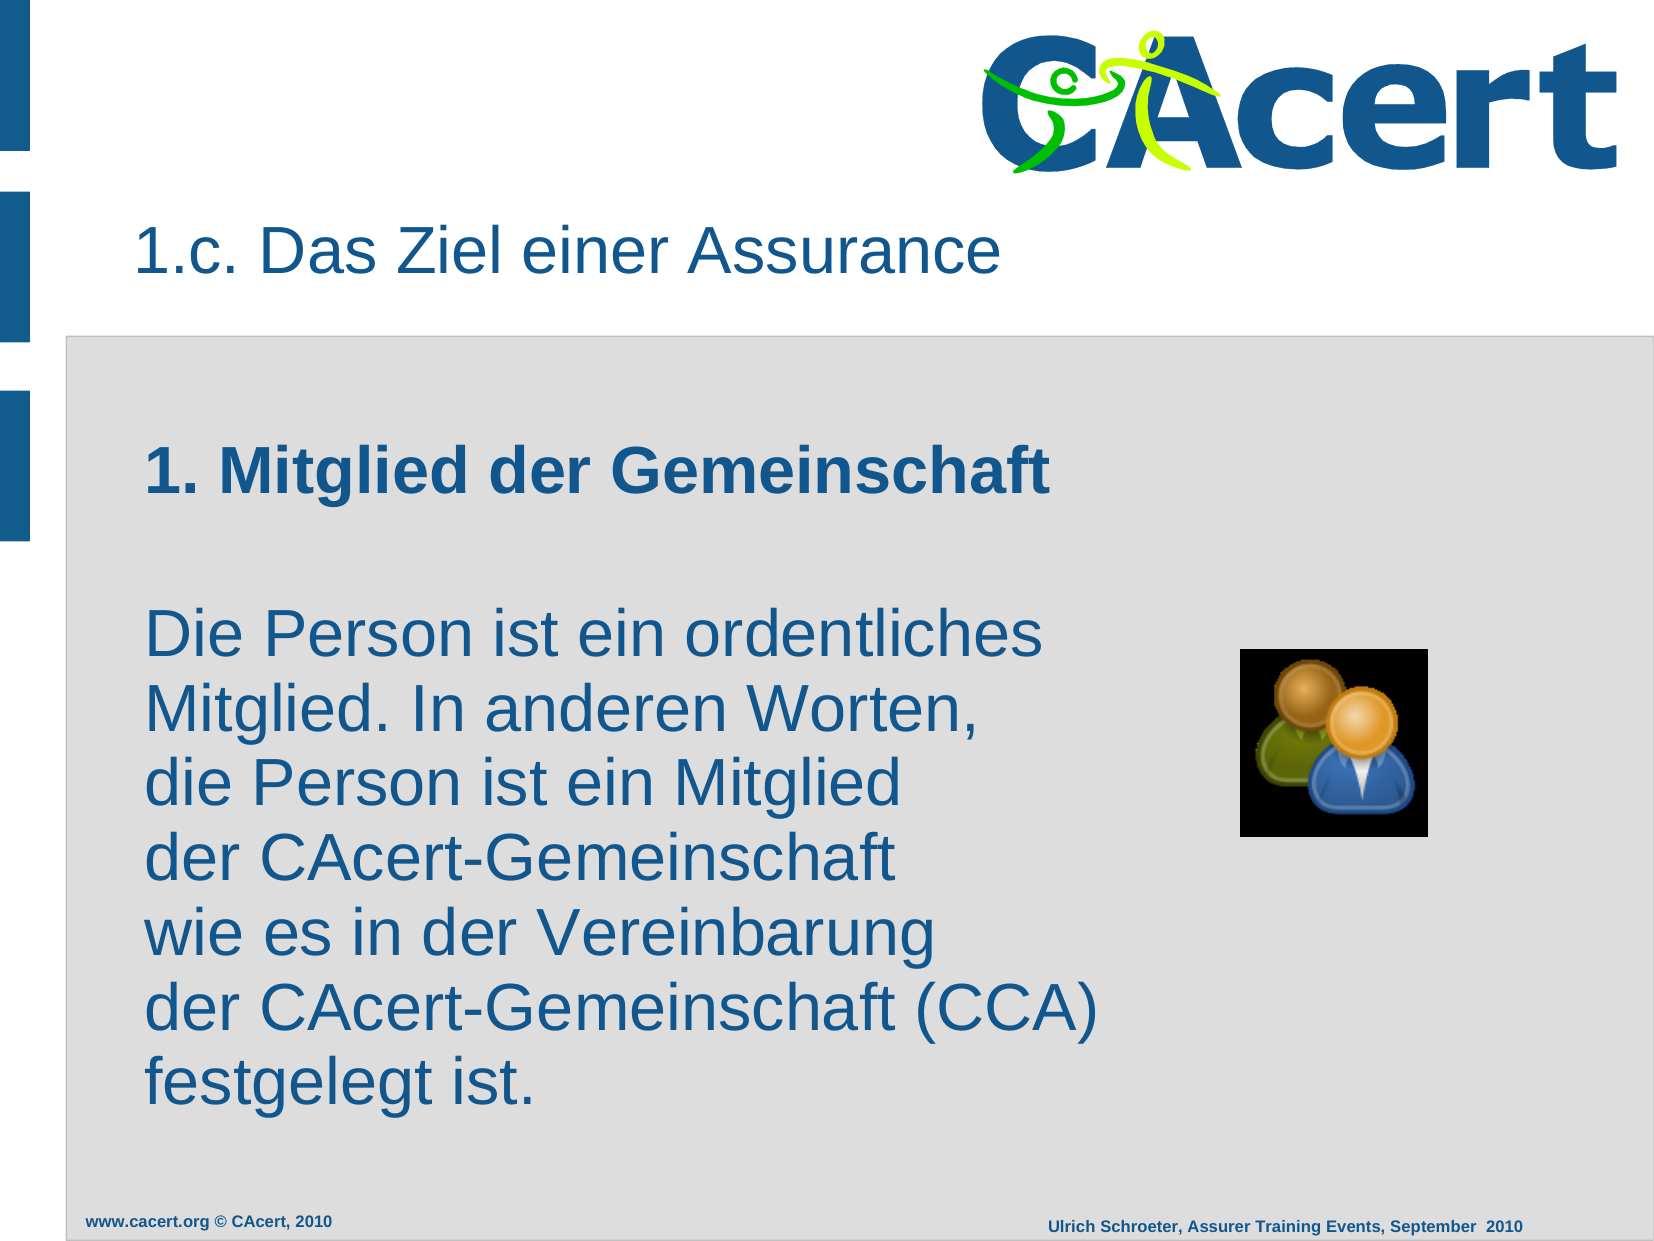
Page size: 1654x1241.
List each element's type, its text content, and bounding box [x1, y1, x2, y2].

text_box 1. Mitglied der Gemeinschaft Die Person ist ein ordentliches Mitglied. In anderen Worten, die Person ist ein Mitglied der CAcert-Gemeinschaft wie es in der Vereinbarung der CAcert-Gemeinschaft (CCA) festgelegt ist. [129, 425, 1116, 1127]
picture [1240, 649, 1428, 838]
text_box 1.c. Das Ziel einer Assurance [118, 191, 1019, 296]
